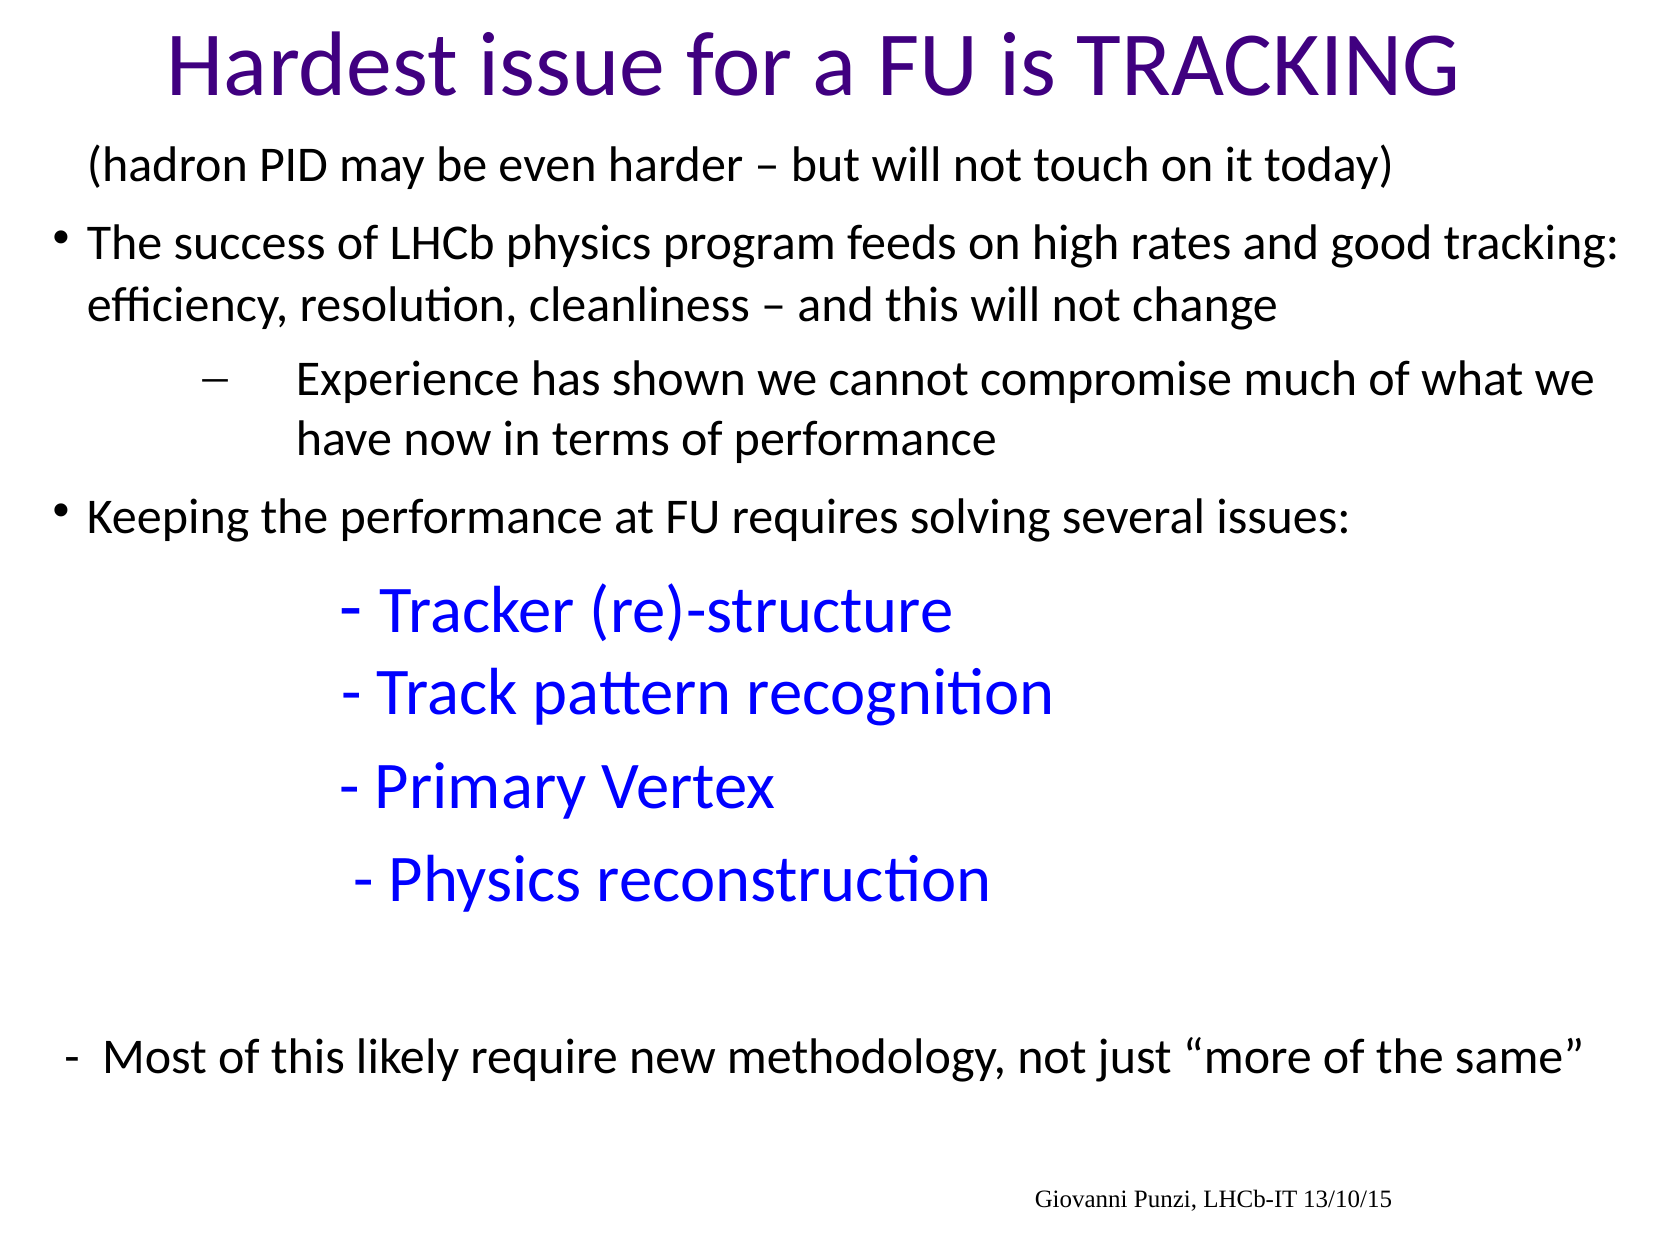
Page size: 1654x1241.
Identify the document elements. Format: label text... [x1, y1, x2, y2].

list (hadron PID may be even harder – but will not touch on it today) The success of LHCb physics program feeds on high rates and good tracking: efficiency, resolution, cleanliness – and this will not change Experience has shown we cannot compromise much of what we have now in terms of performance Keeping the performance at FU requires solving several issues: - Tracker (re)-structure - Track pattern recognition - Primary Vertex - Physics reconstruction - Most of this likely require new methodology, not just “more of the same” [38, 123, 1654, 1216]
title Hardest issue for a FU is TRACKING [15, 5, 1636, 111]
